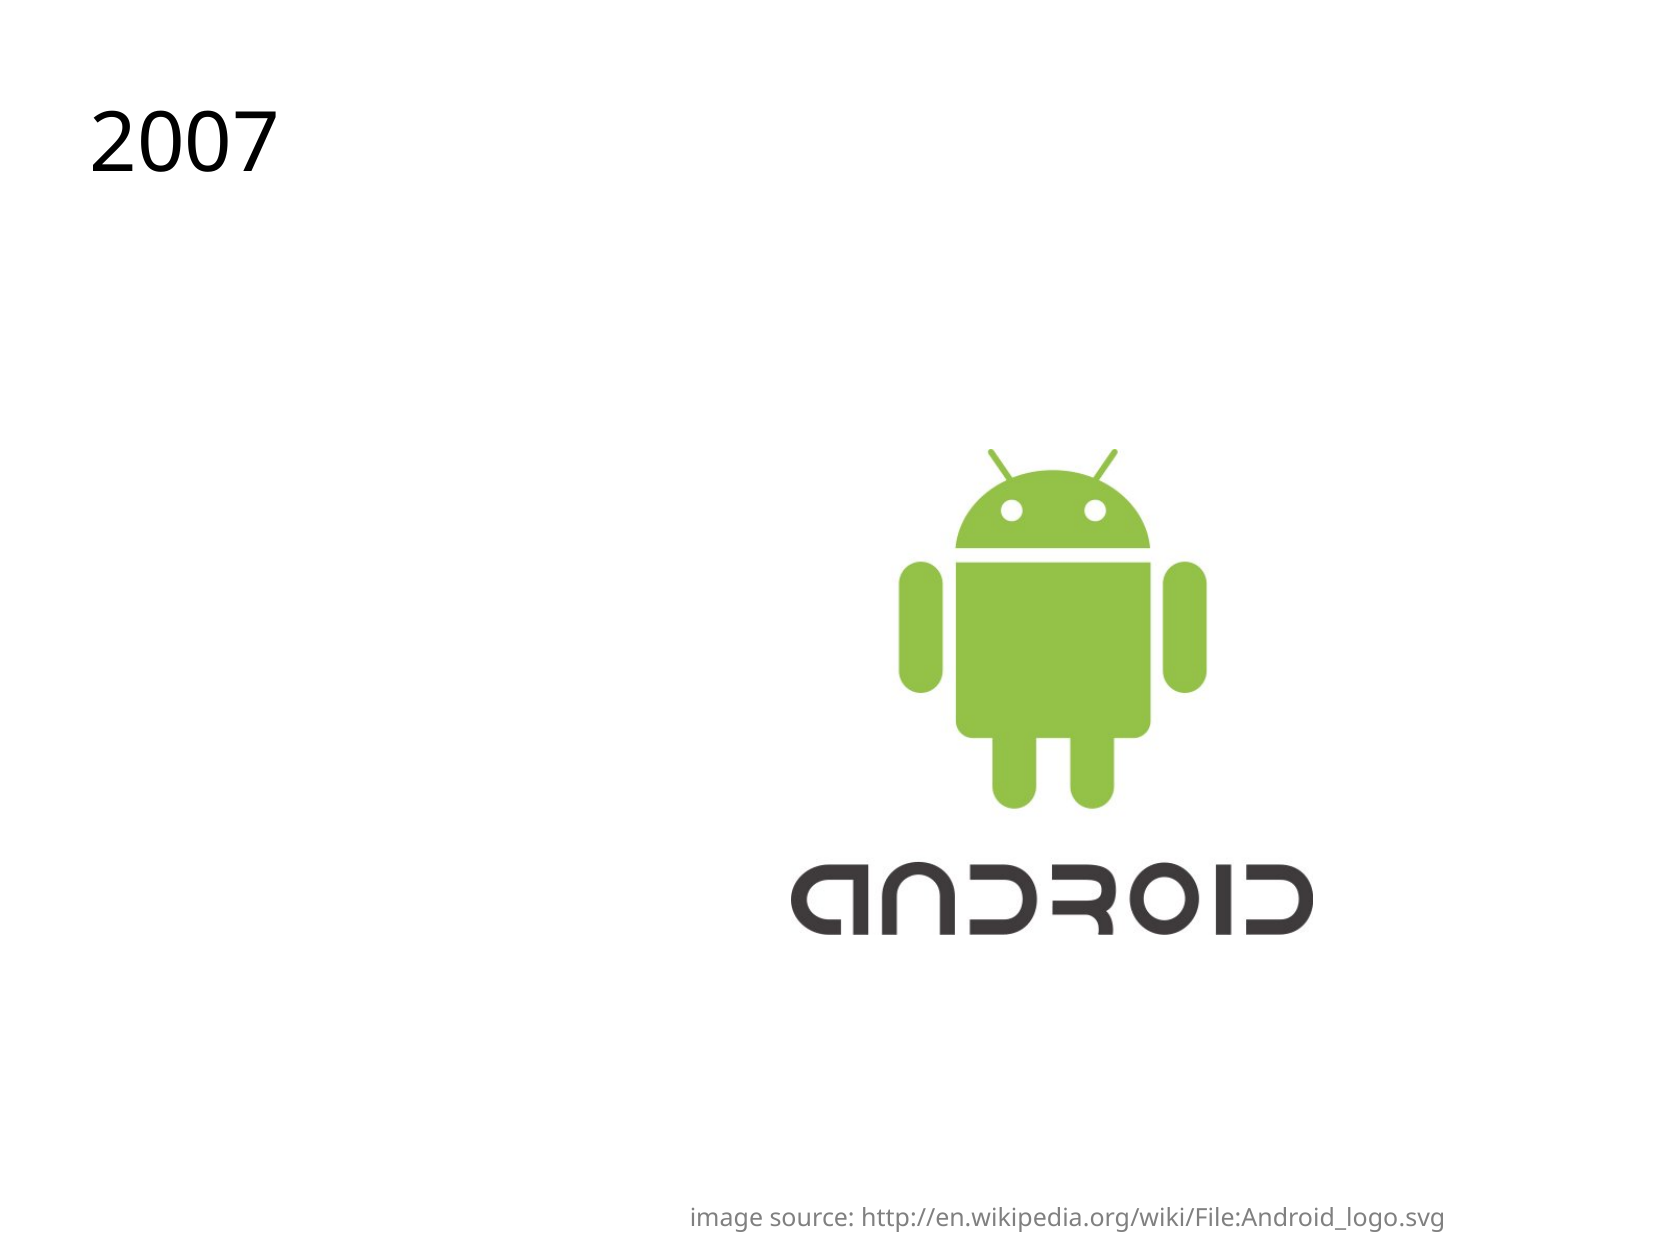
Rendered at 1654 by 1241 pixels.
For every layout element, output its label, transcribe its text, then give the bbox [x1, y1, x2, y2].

text_box 2007 [75, 75, 1654, 192]
picture [791, 449, 1313, 935]
text_box image source: http://en.wikipedia.org/wiki/File:Android_logo.svg [675, 1192, 1617, 1238]
